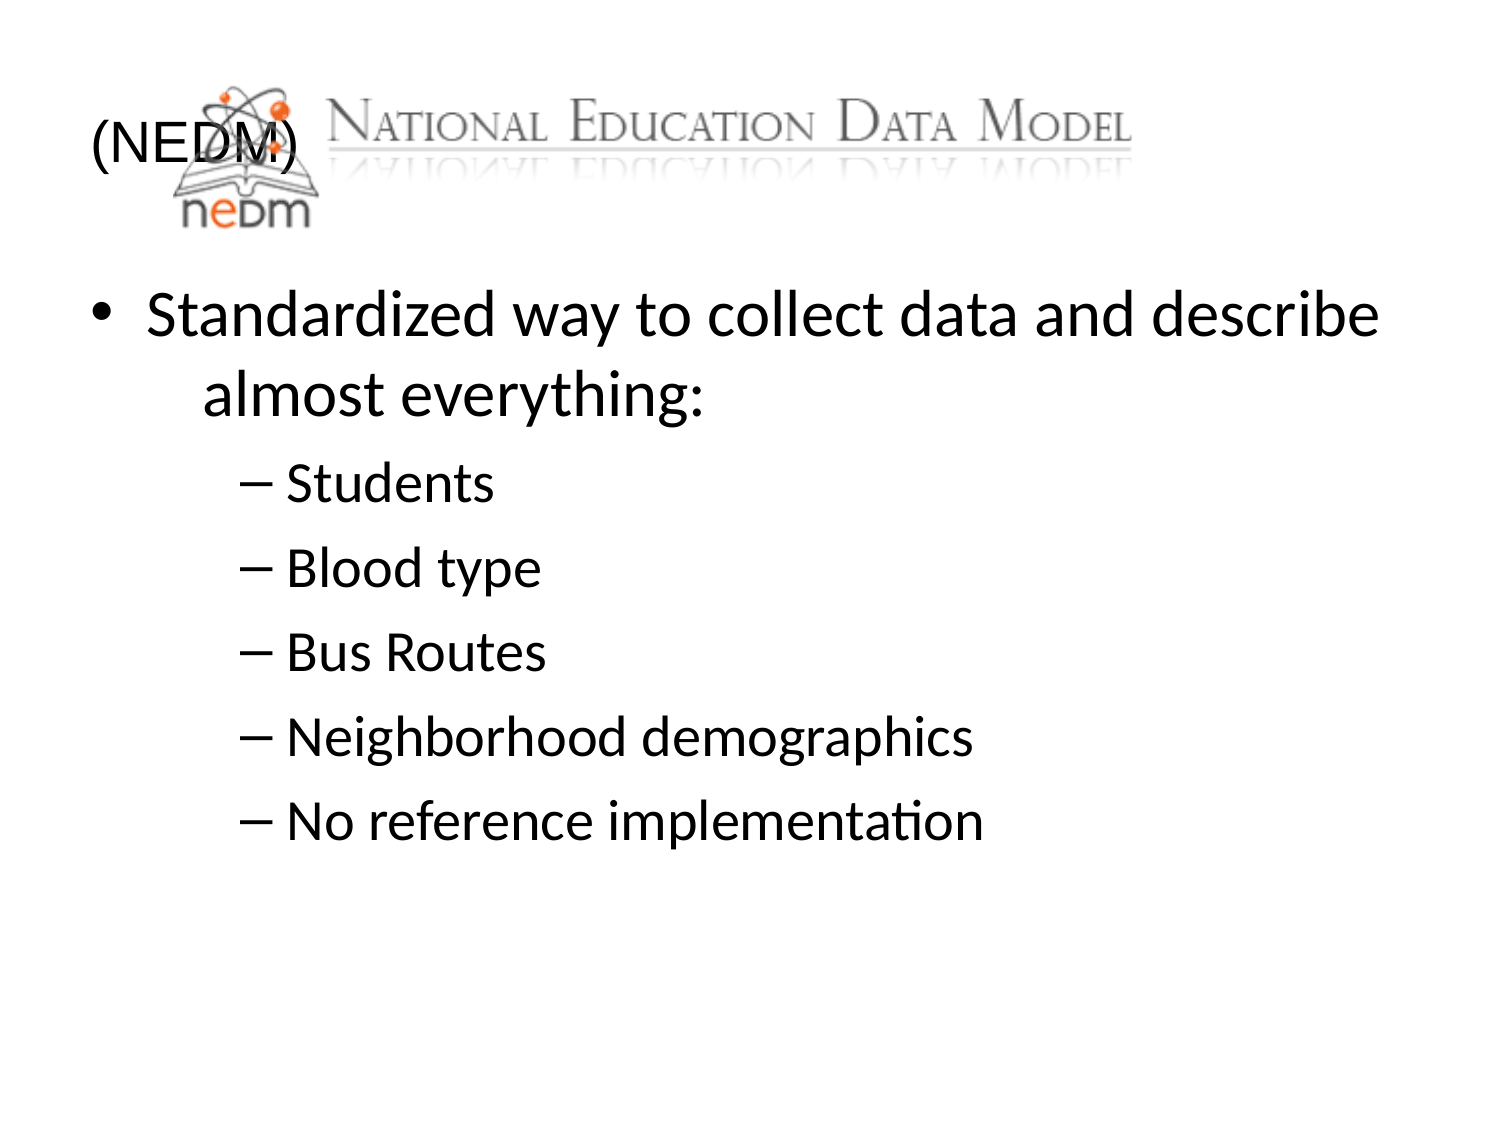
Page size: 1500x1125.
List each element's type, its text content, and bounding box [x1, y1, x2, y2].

title (NEDM) [75, 45, 1426, 233]
picture [173, 62, 1163, 258]
list Standardized way to collect data and describe almost everything: Students Blood type Bus Routes Neighborhood demographics No reference implementation [75, 262, 1426, 1005]
